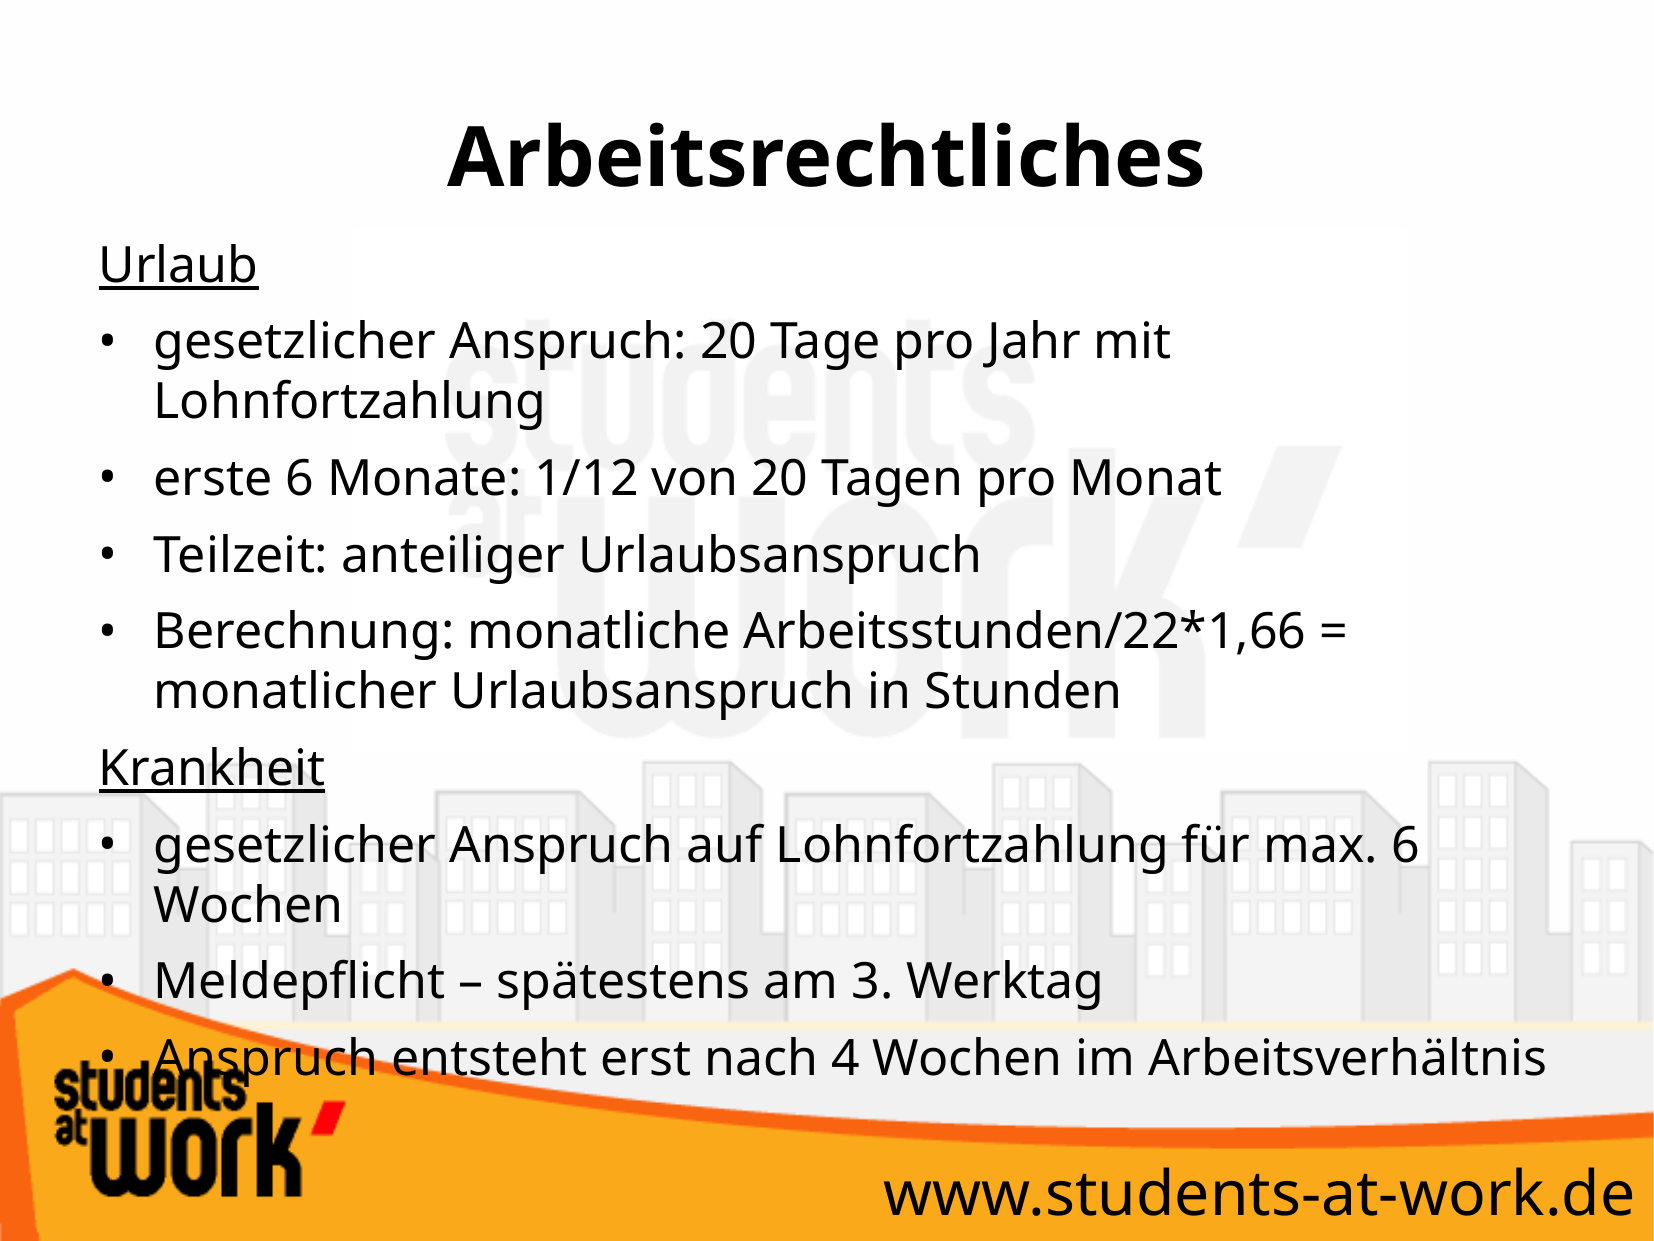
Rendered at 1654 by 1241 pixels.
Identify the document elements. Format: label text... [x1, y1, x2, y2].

title Arbeitsrechtliches [82, 49, 1571, 224]
list Urlaub gesetzlicher Anspruch: 20 Tage pro Jahr mit Lohnfortzahlung erste 6 Monate: 1/12 von 20 Tagen pro Monat Teilzeit: anteiliger Urlaubsanspruch Berechnung: monatliche Arbeitsstunden/22*1,66 = monatlicher Urlaubsanspruch in Stunden Krankheit gesetzlicher Anspruch auf Lohnfortzahlung für max. 6 Wochen Meldepflicht – spätestens am 3. Werktag Anspruch entsteht erst nach 4 Wochen im Arbeitsverhältnis [82, 224, 1571, 1044]
picture [0, 0, 1654, 1241]
text_box www.students-at-work.de [868, 1145, 1652, 1236]
